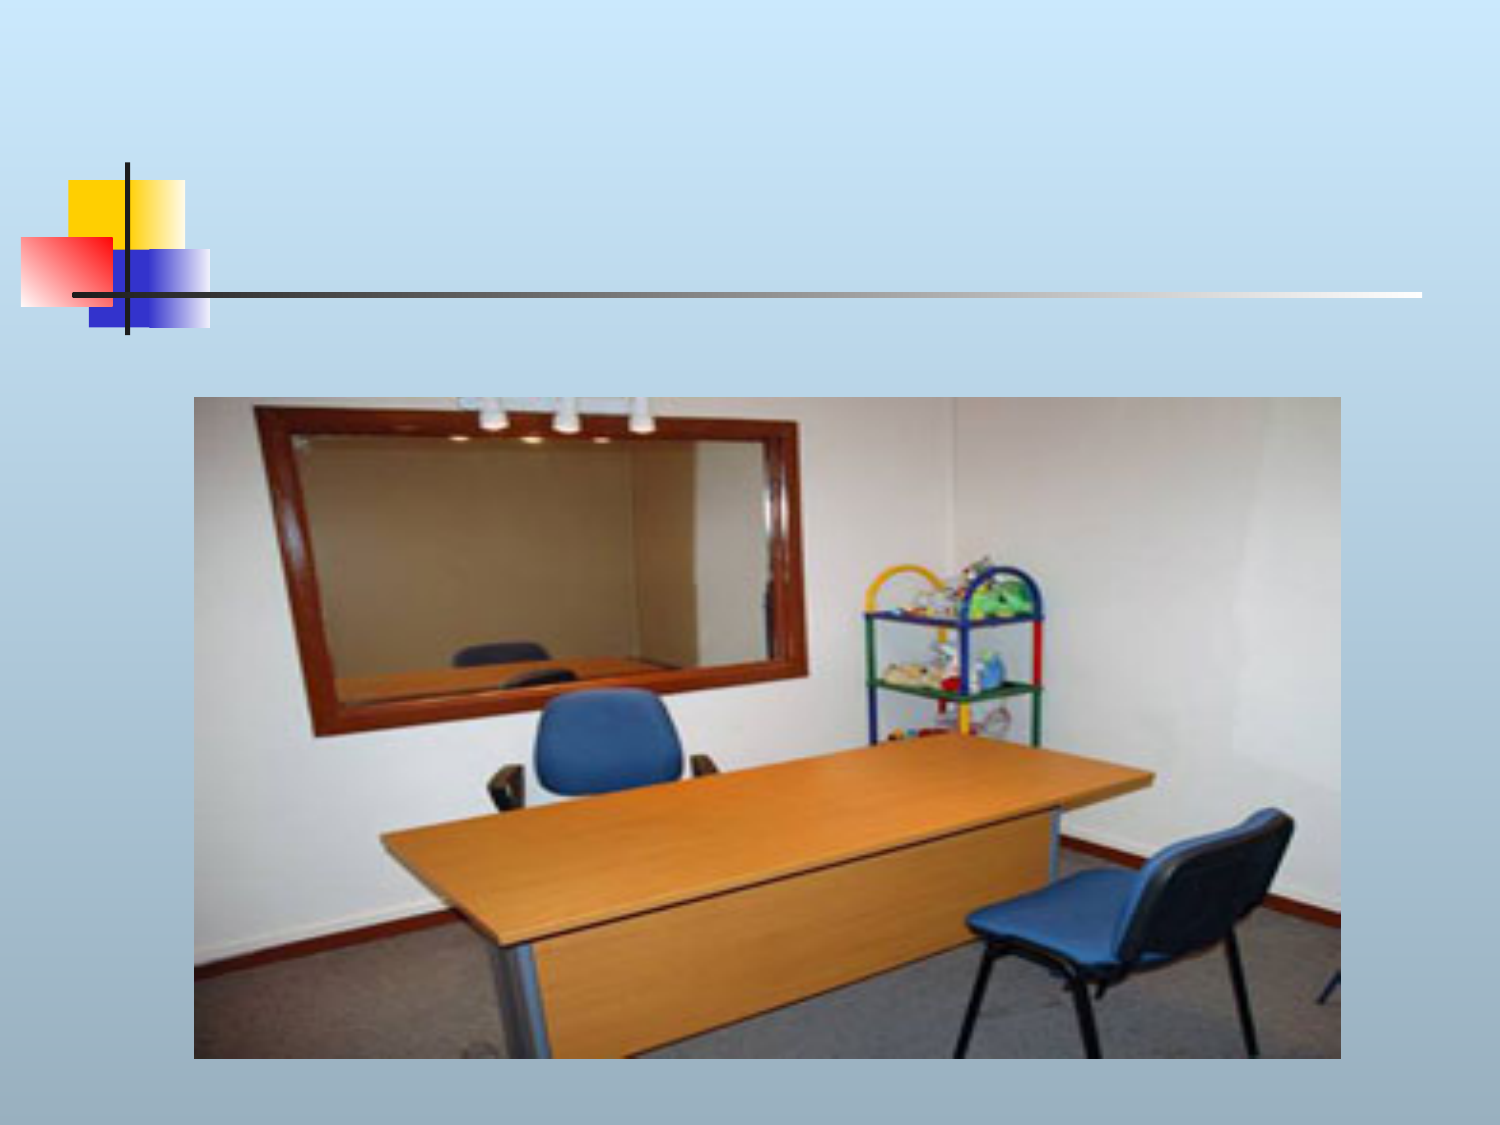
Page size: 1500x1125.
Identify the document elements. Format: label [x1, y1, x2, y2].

picture [194, 397, 1341, 1059]
